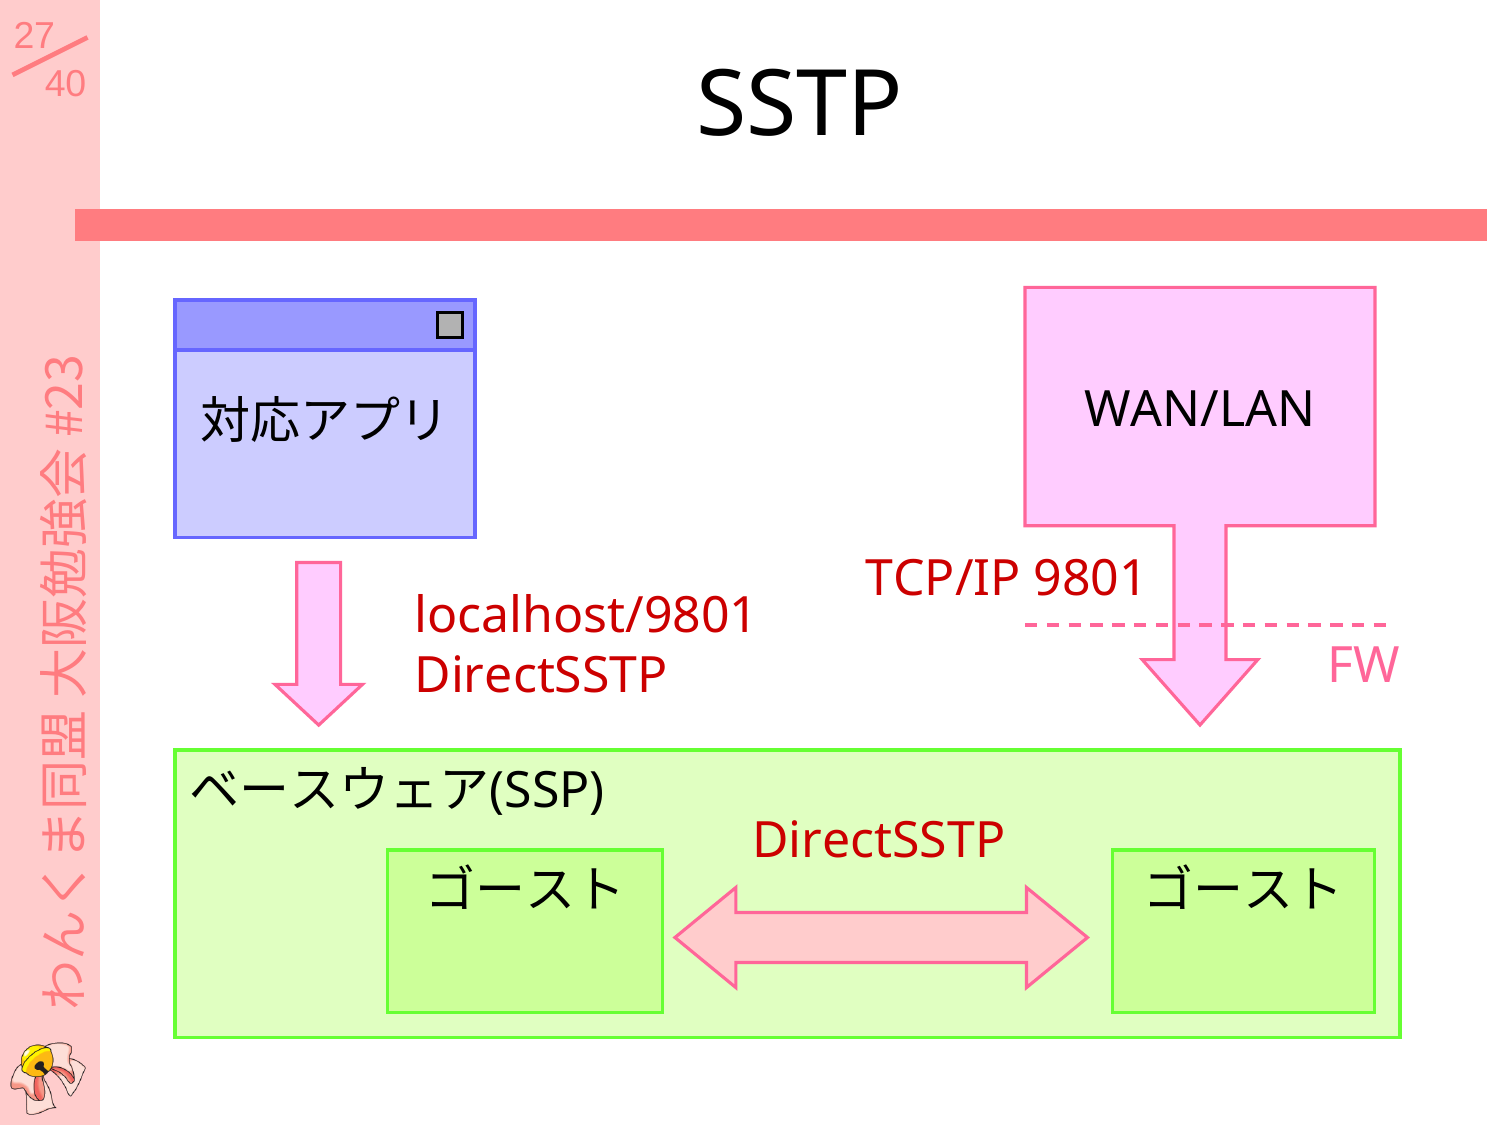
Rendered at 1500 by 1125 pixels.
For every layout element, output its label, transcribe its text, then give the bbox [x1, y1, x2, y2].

text_box ベースウェア(SSP) [174, 750, 1401, 1038]
text_box [674, 887, 1088, 988]
text_box ゴースト [1112, 849, 1375, 1013]
text_box localhost/9801 DirectSSTP [399, 574, 813, 711]
text_box WAN/LAN [1025, 287, 1376, 726]
text_box ゴースト [387, 849, 663, 1013]
text_box FW [1312, 624, 1438, 701]
text_box 対応アプリ [174, 350, 475, 538]
title SSTP [125, 0, 1476, 226]
text_box TCP/IP 9801 [787, 537, 1163, 613]
picture [10, 1042, 86, 1115]
text_box [274, 562, 363, 726]
text_box [174, 299, 475, 350]
text_box DirectSSTP [737, 799, 1075, 876]
